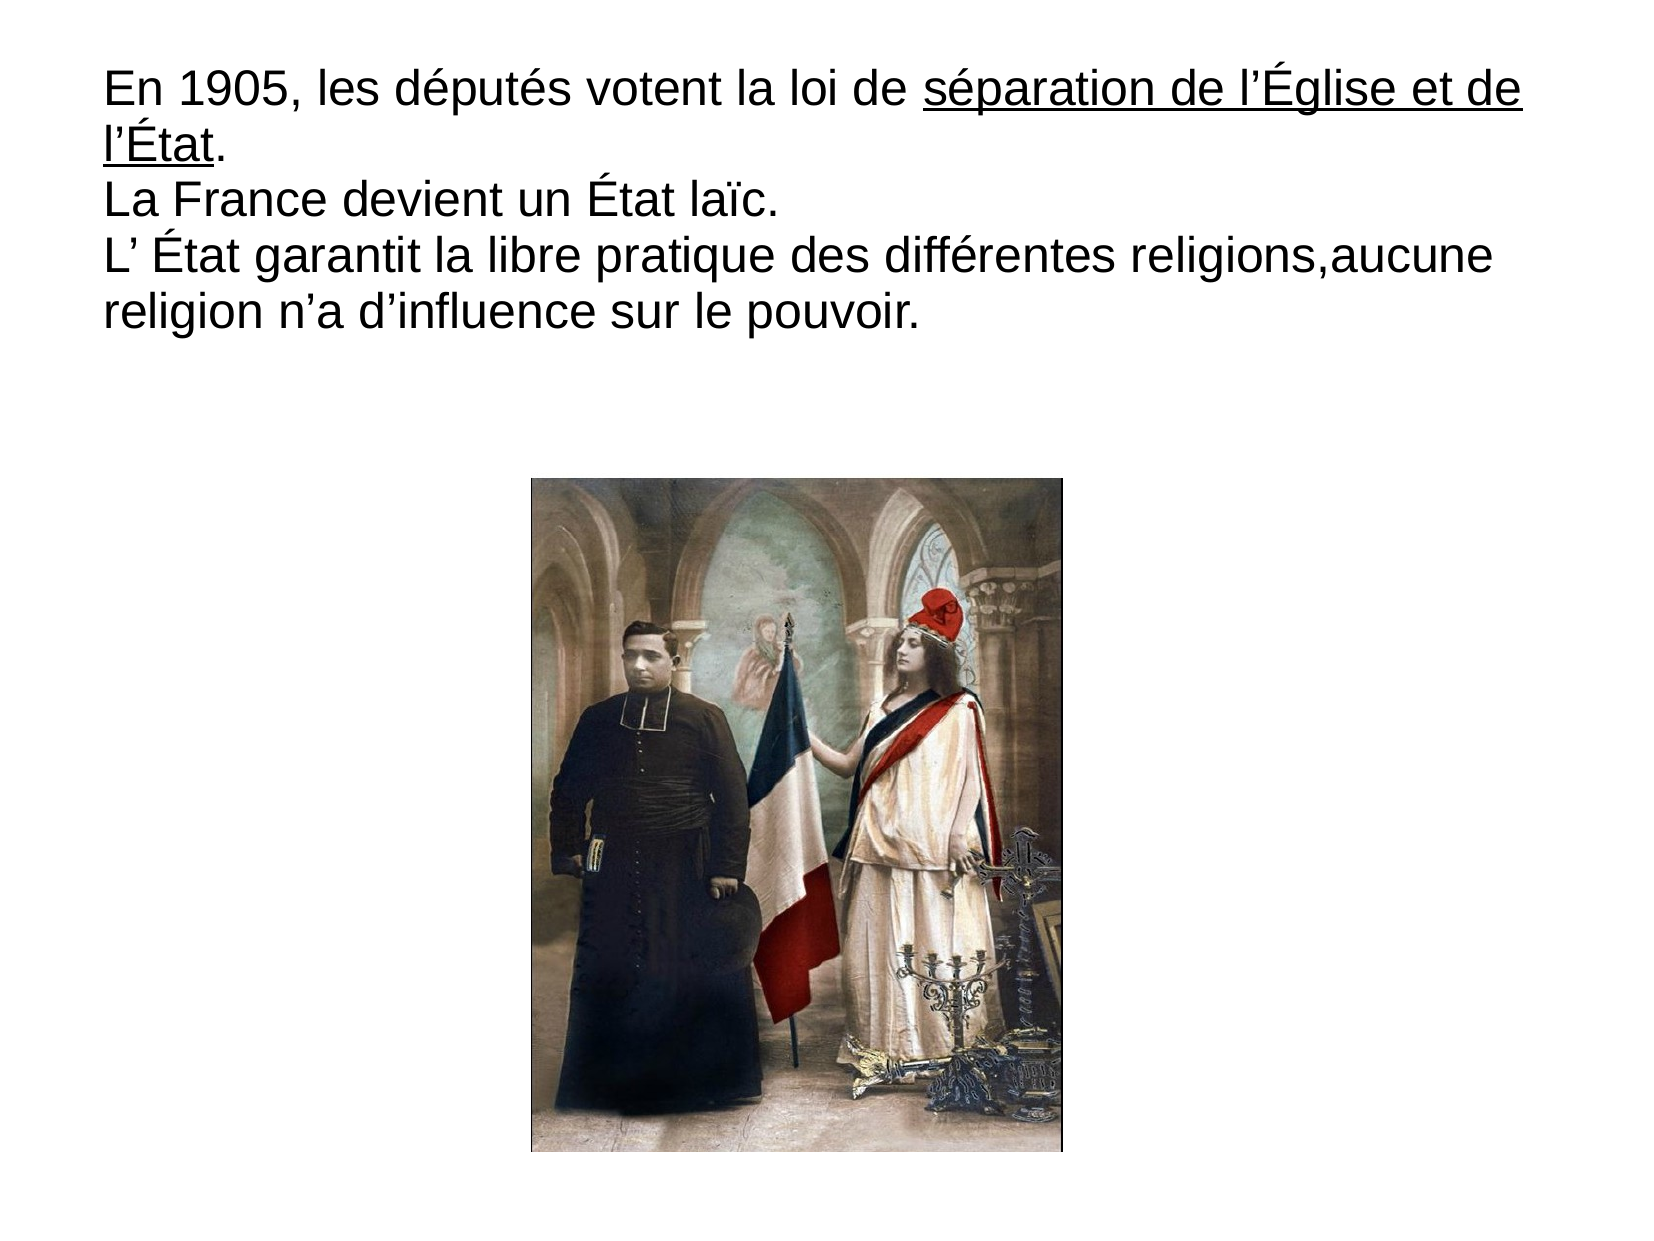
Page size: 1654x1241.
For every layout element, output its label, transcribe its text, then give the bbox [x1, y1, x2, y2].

picture [531, 472, 1063, 1152]
text_box En 1905, les députés votent la loi de séparation de l’Église et de l’État. La France devient un État laïc. L’ État garantit la libre pratique des différentes religions,aucune religion n’a d’influence sur le pouvoir. [88, 52, 1595, 473]
